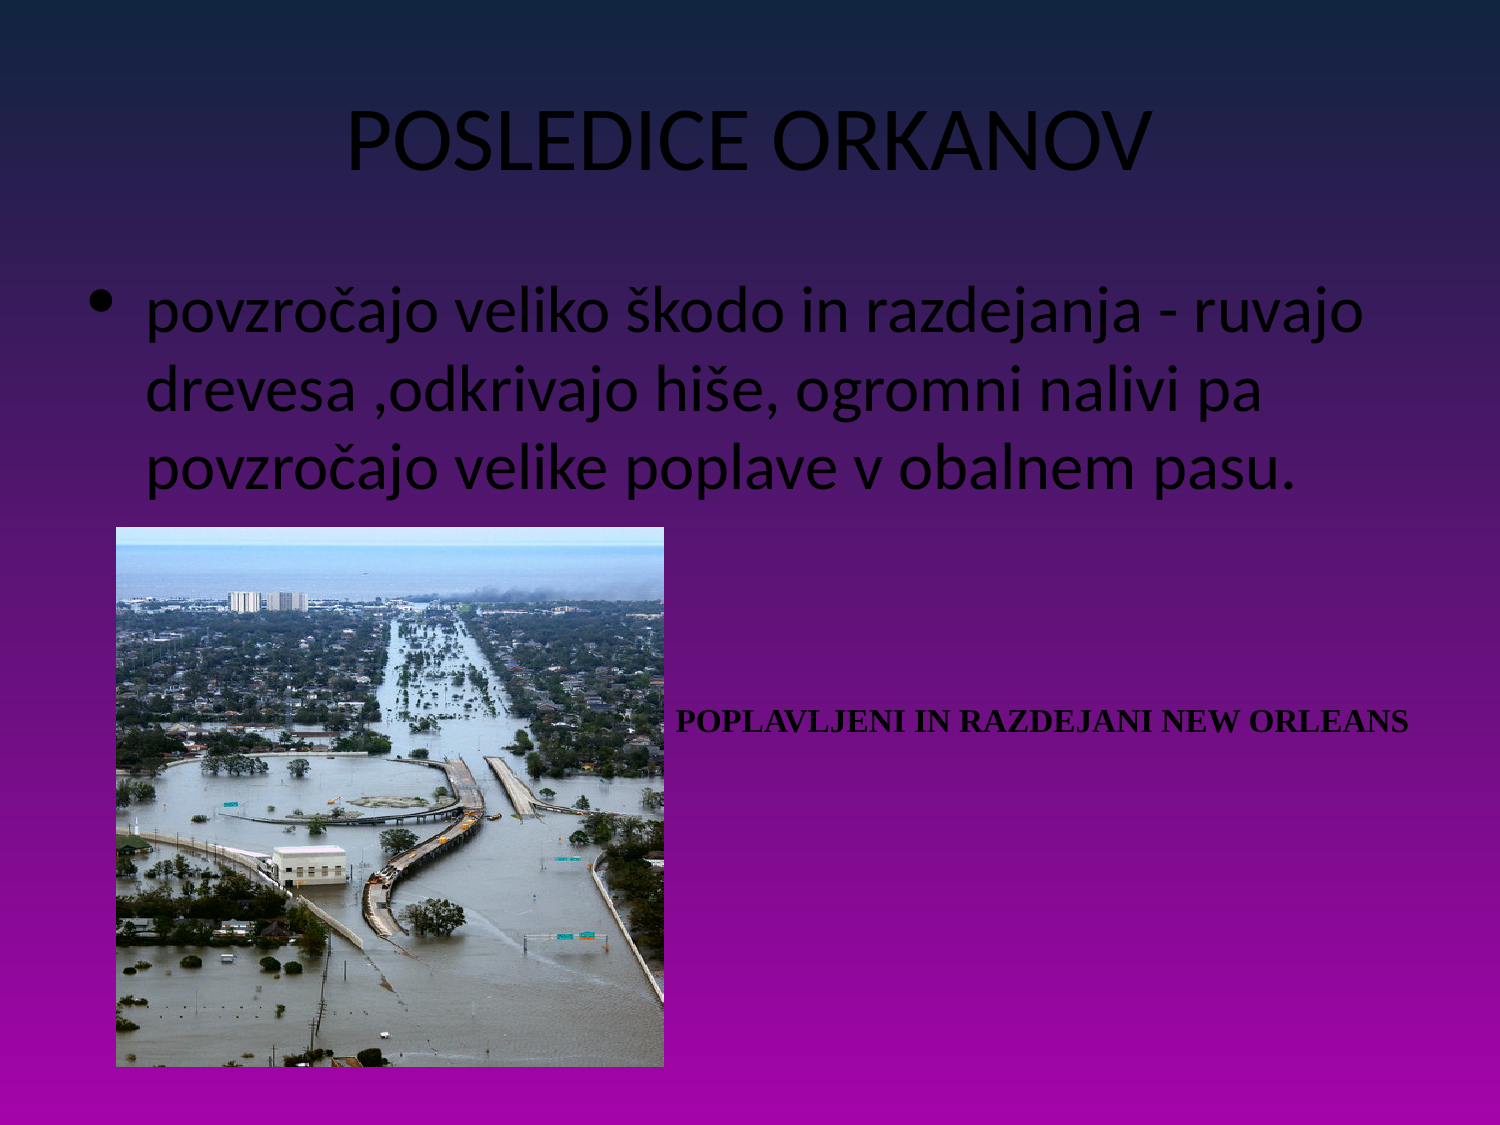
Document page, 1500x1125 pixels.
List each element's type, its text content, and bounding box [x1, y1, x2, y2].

title POSLEDICE ORKANOV [75, 44, 1425, 233]
picture [116, 527, 664, 1067]
list povzročajo veliko škodo in razdejanja - ruvajo drevesa ,odkrivajo hiše, ogromni nalivi pa povzročajo velike poplave v obalnem pasu. POPLAVLJENI IN RAZDEJANI NEW ORLEANS [75, 262, 1425, 1006]
